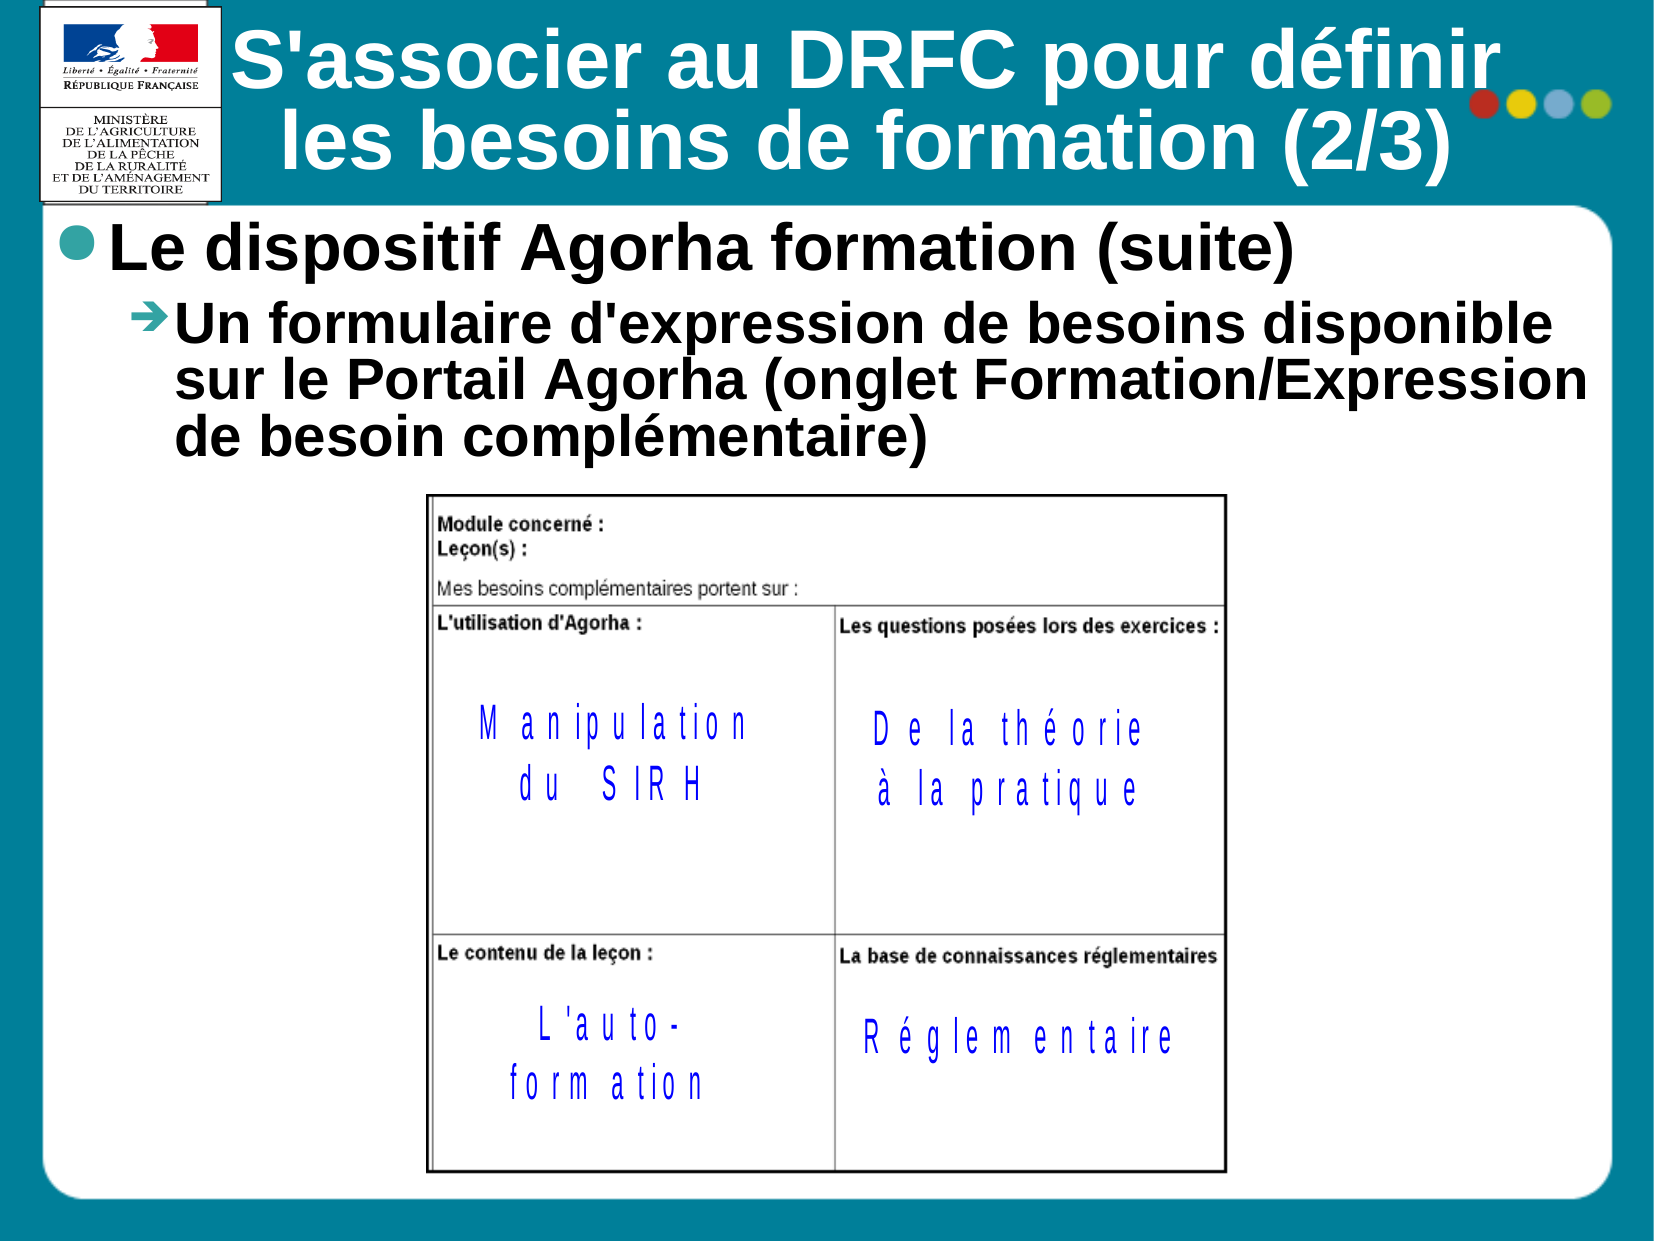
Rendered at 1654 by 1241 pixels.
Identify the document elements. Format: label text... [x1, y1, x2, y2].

picture [0, 0, 1654, 1241]
list Le dispositif Agorha formation (suite) Un formulaire d'expression de besoins disponible sur le Portail Agorha (onglet Formation/Expression de besoin complémentaire) [53, 218, 1595, 1100]
title S'associer au DRFC pour définir les besoins de formation (2/3) [180, 0, 1553, 218]
